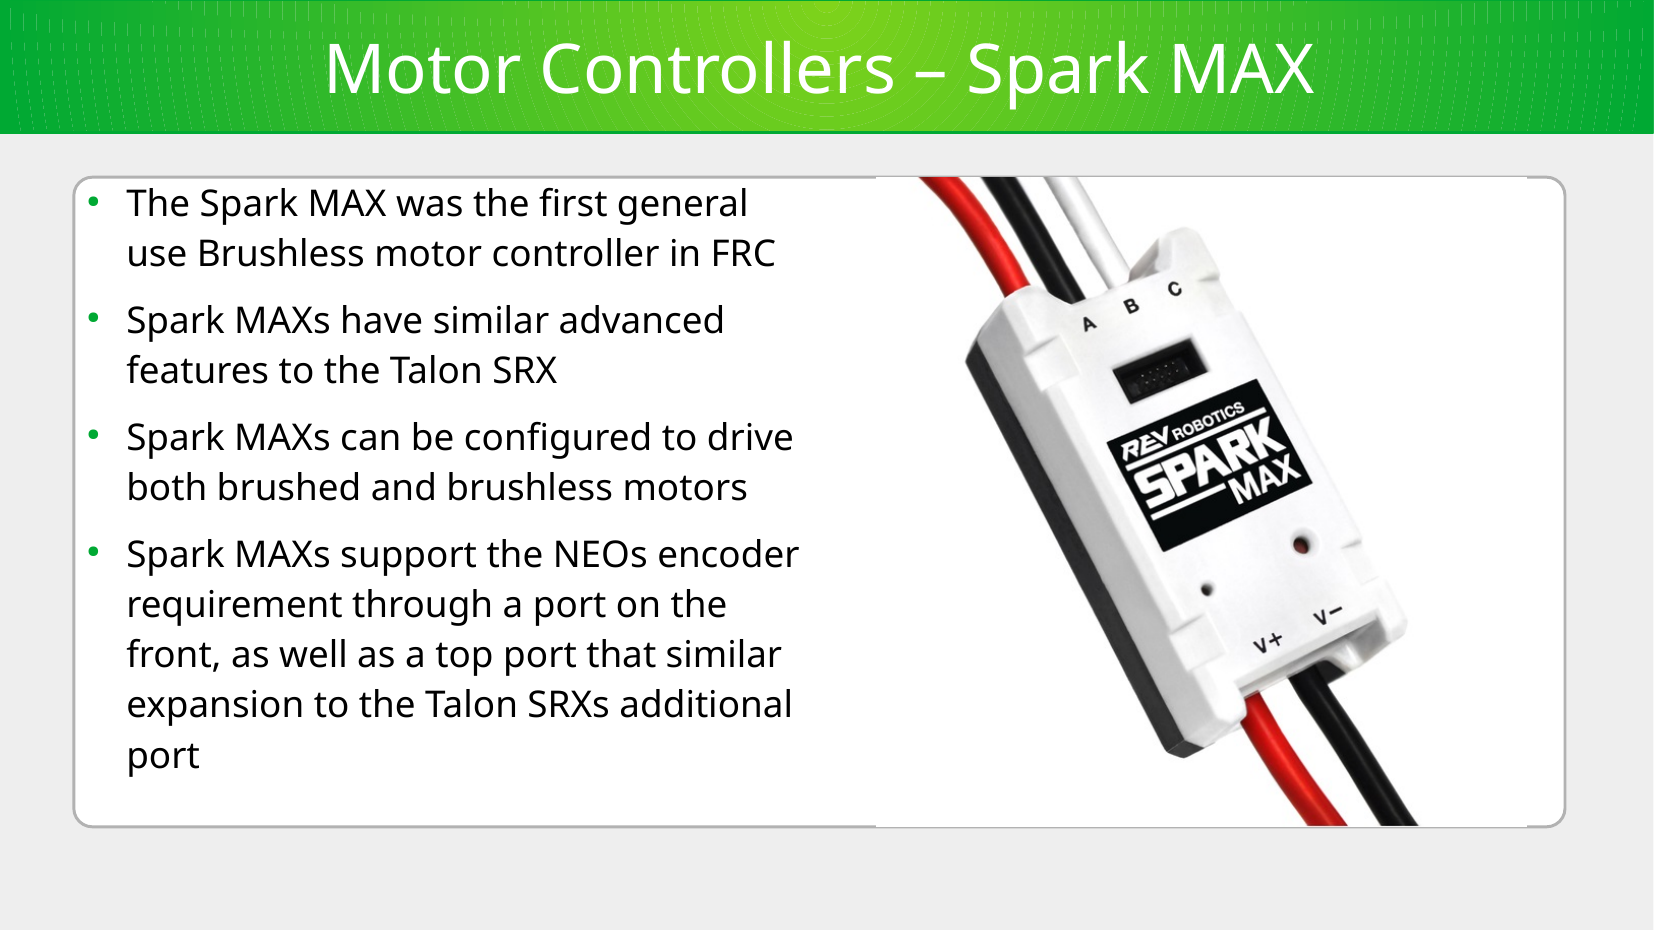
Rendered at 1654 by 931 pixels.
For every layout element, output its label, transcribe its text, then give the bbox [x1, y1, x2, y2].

list The Spark MAX was the first general use Brushless motor controller in FRC Spark MAXs have similar advanced features to the Talon SRX Spark MAXs can be configured to drive both brushed and brushless motors Spark MAXs support the NEOs encoder requirement through a port on the front, as well as a top port that similar expansion to the Talon SRXs additional port [73, 177, 802, 827]
picture [876, 177, 1527, 827]
title Motor Controllers – Spark MAX [73, 14, 1565, 119]
